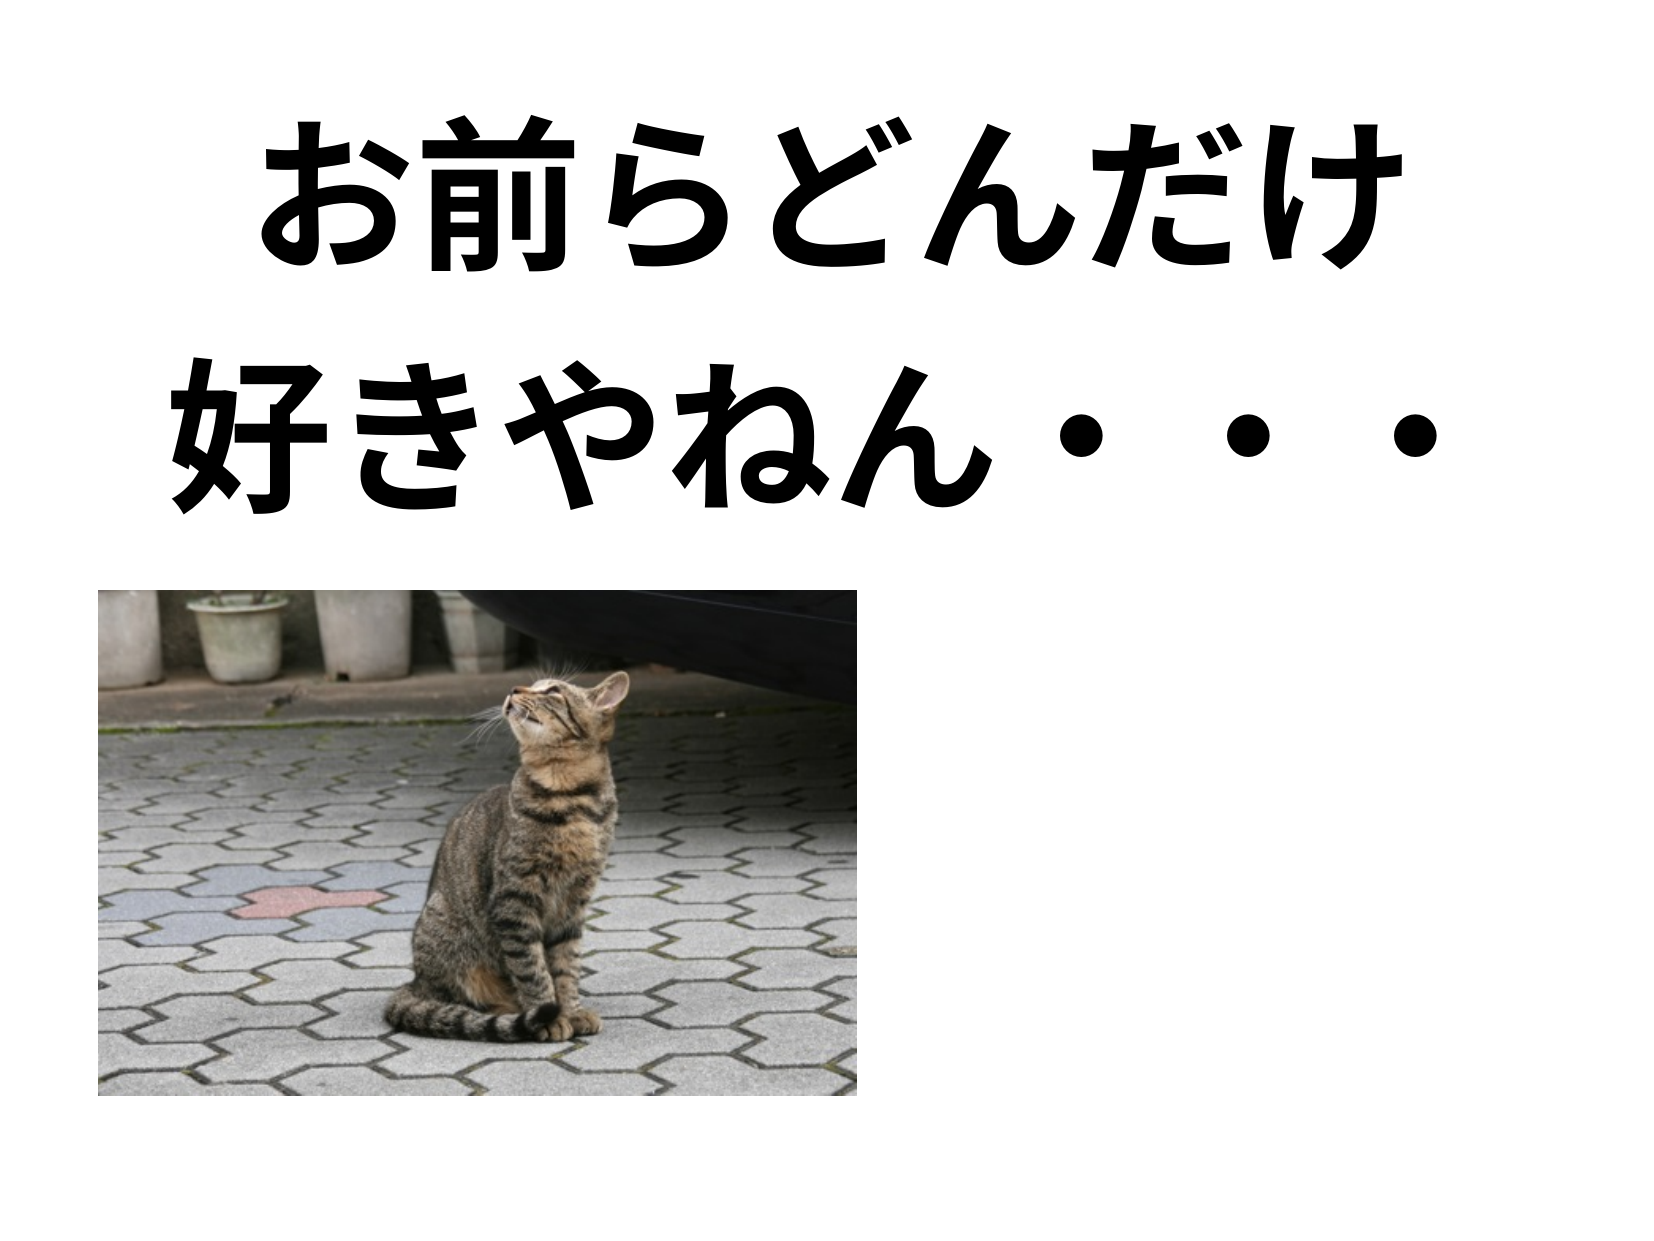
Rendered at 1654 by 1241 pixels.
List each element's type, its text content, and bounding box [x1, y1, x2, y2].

picture [98, 590, 857, 1096]
title お前らどんだけ 好きやねん・・・ [88, 138, 1577, 473]
